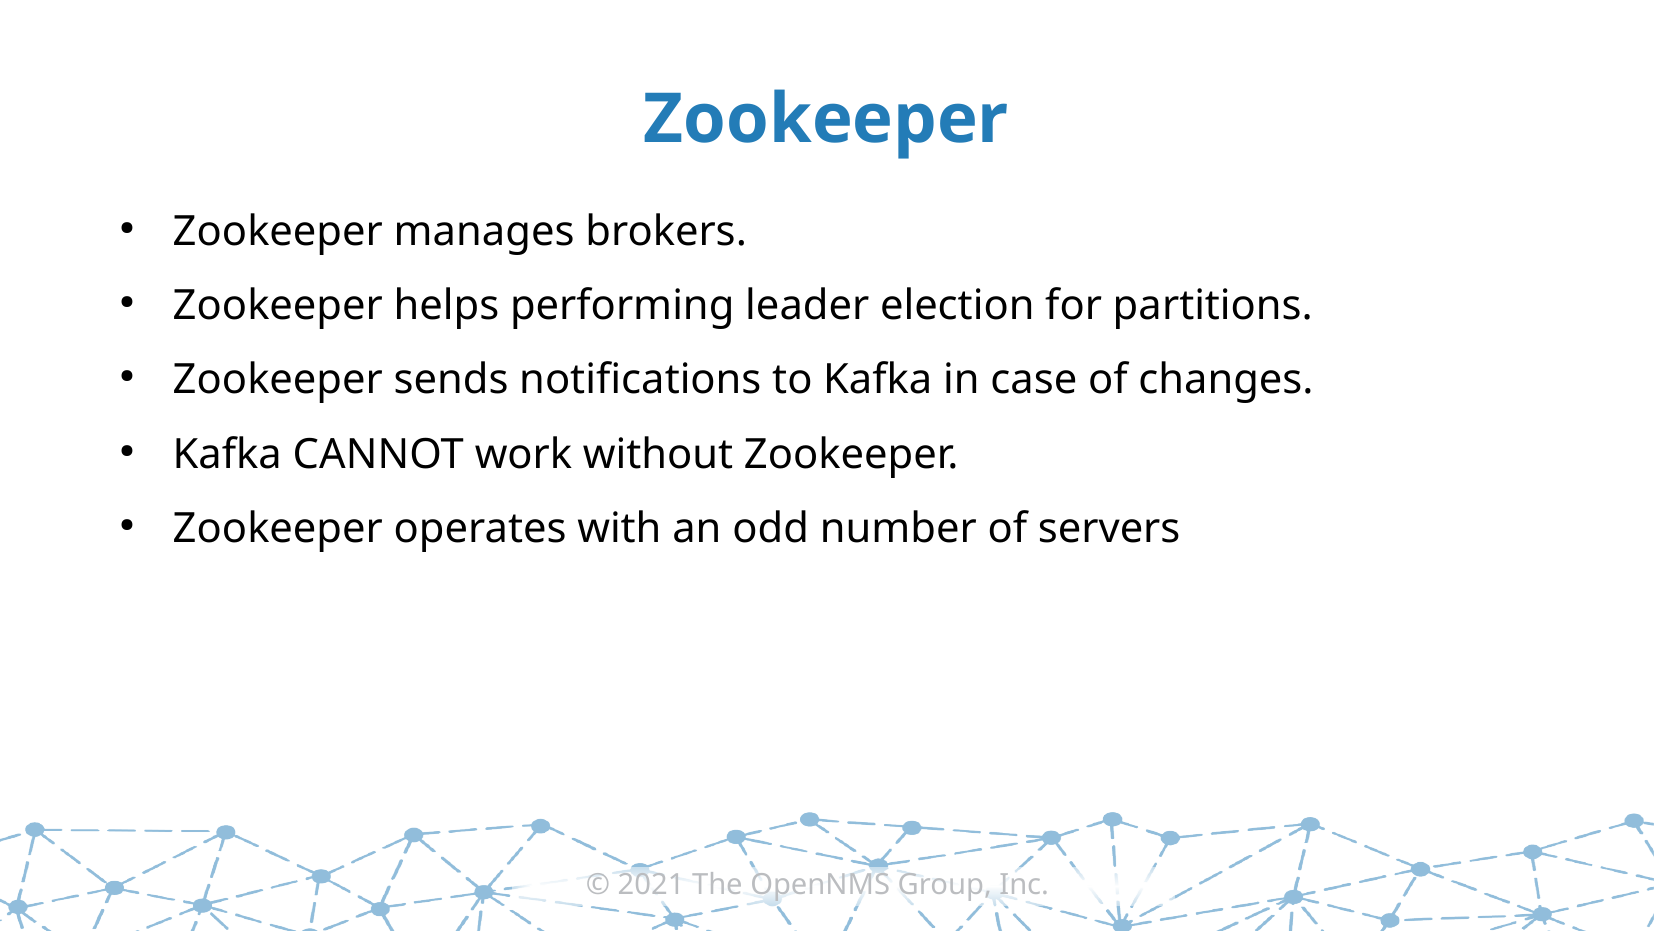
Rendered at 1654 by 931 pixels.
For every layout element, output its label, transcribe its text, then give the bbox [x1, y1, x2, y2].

title Zookeeper [156, 109, 1498, 121]
list Zookeeper manages brokers. Zookeeper helps performing leader election for partitions. Zookeeper sends notifications to Kafka in case of changes. Kafka CANNOT work without Zookeeper. Zookeeper operates with an odd number of servers [374, 484, 1288, 523]
